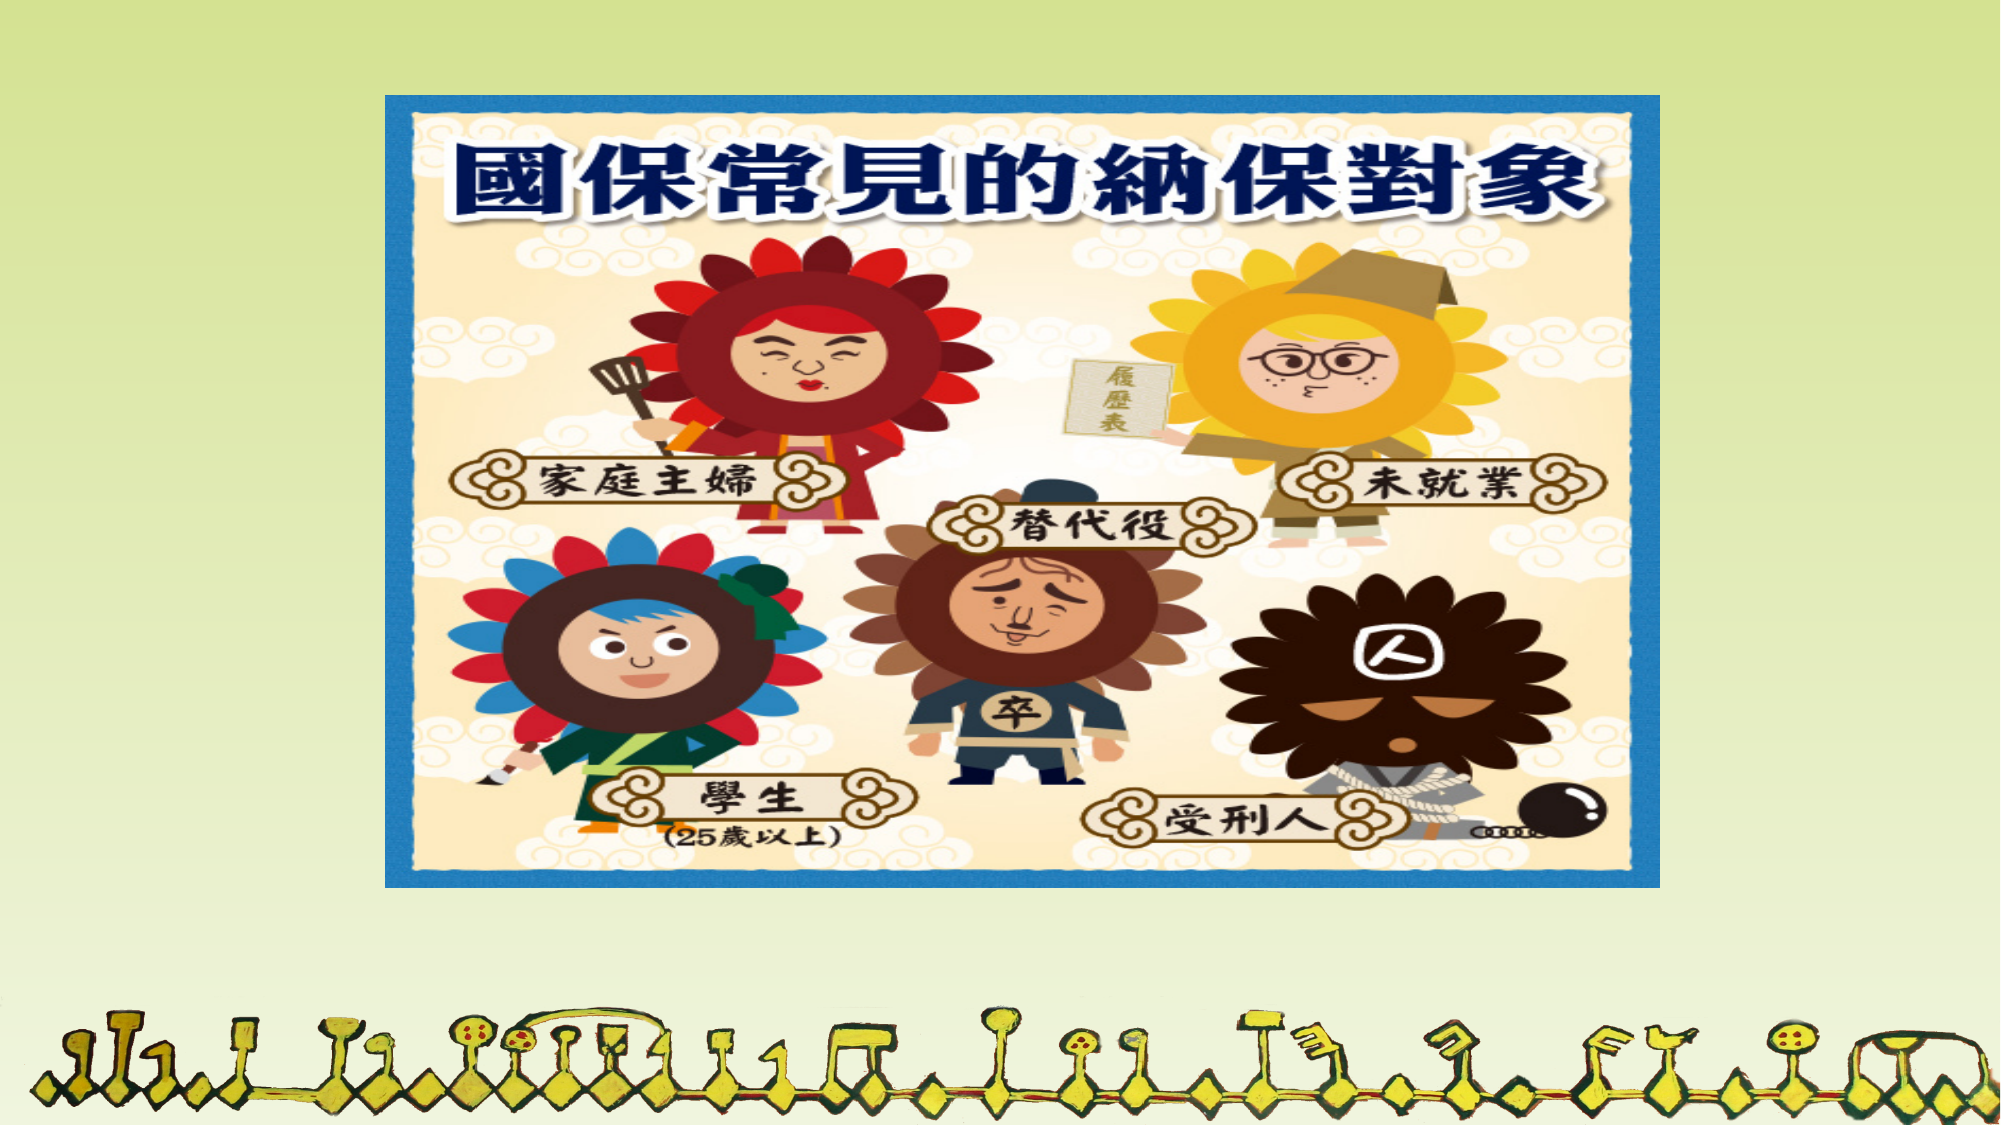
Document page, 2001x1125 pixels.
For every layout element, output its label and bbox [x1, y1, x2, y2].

picture [385, 95, 1660, 888]
picture [0, 992, 2001, 1125]
